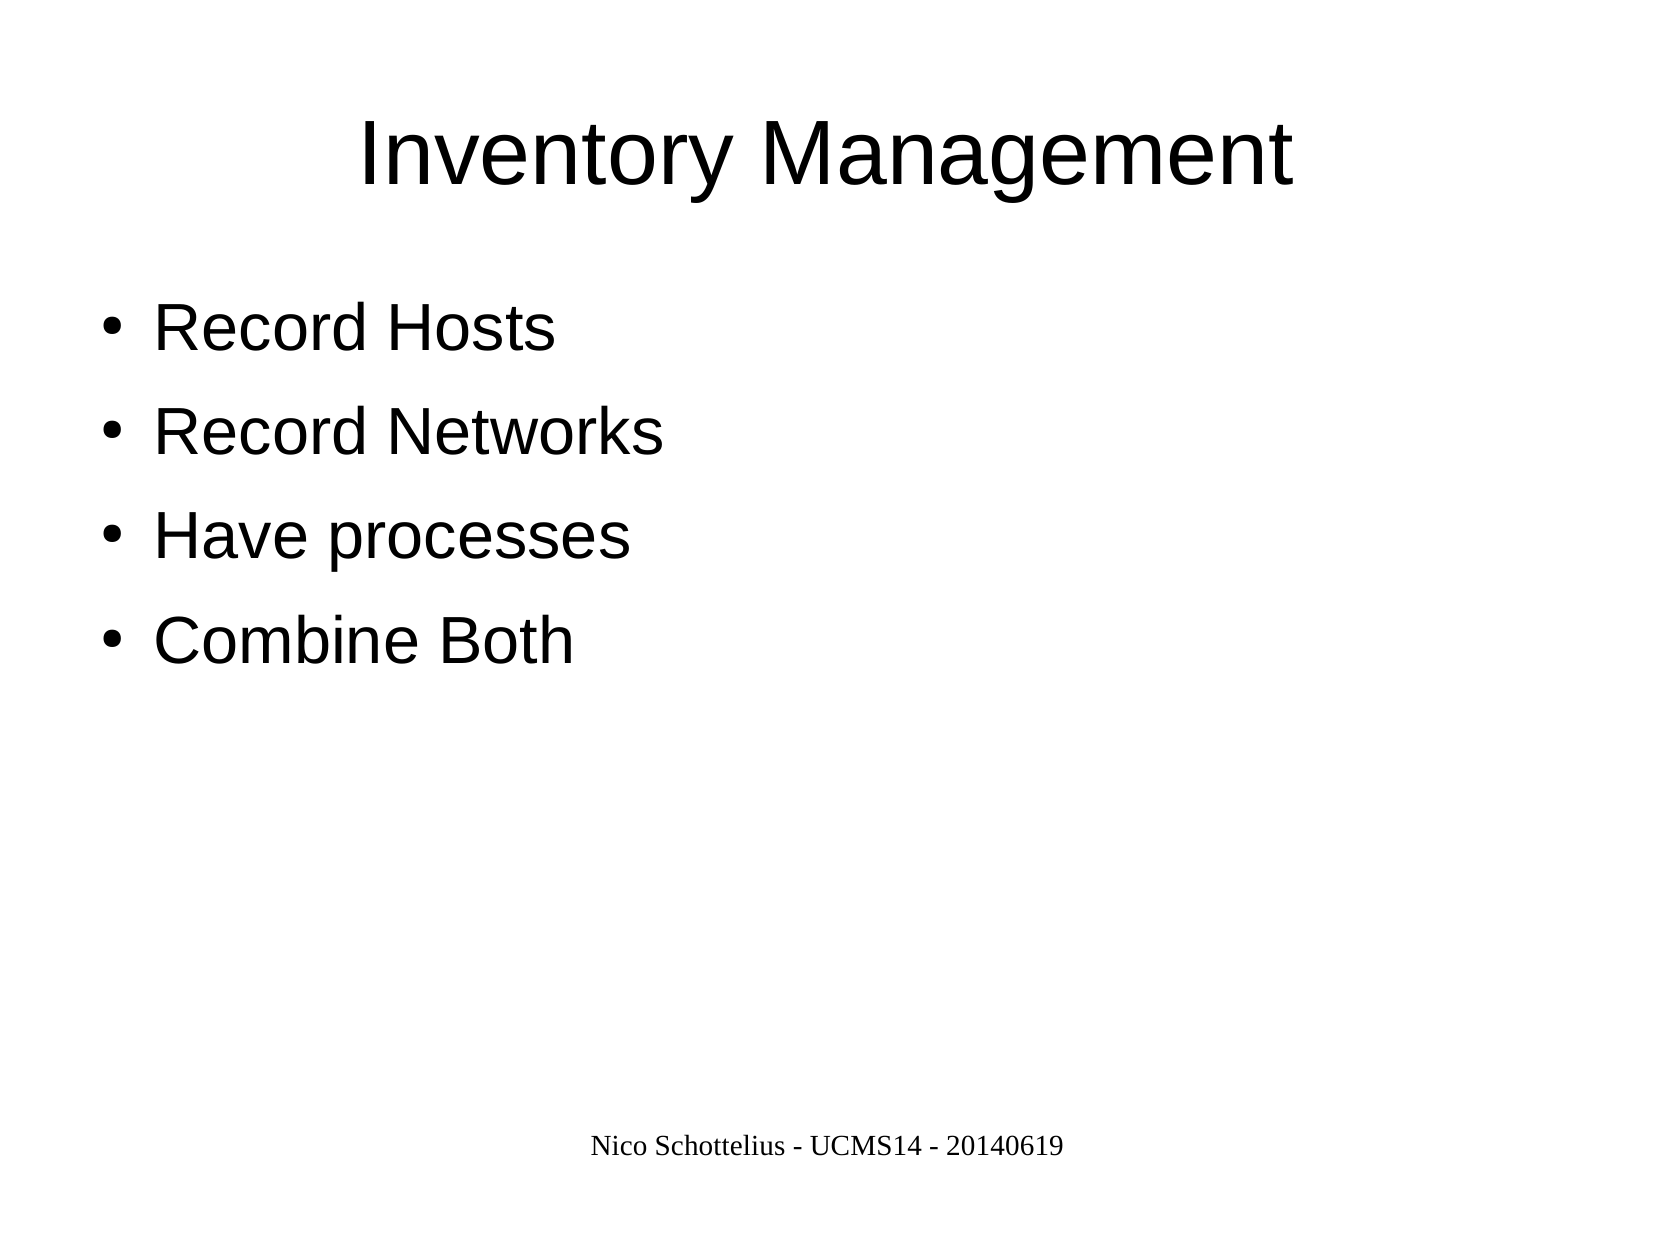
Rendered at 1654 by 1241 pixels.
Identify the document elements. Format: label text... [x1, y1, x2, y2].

title Inventory Management [82, 49, 1571, 257]
list Record Hosts Record Networks Have processes Combine Both [82, 290, 1538, 1010]
